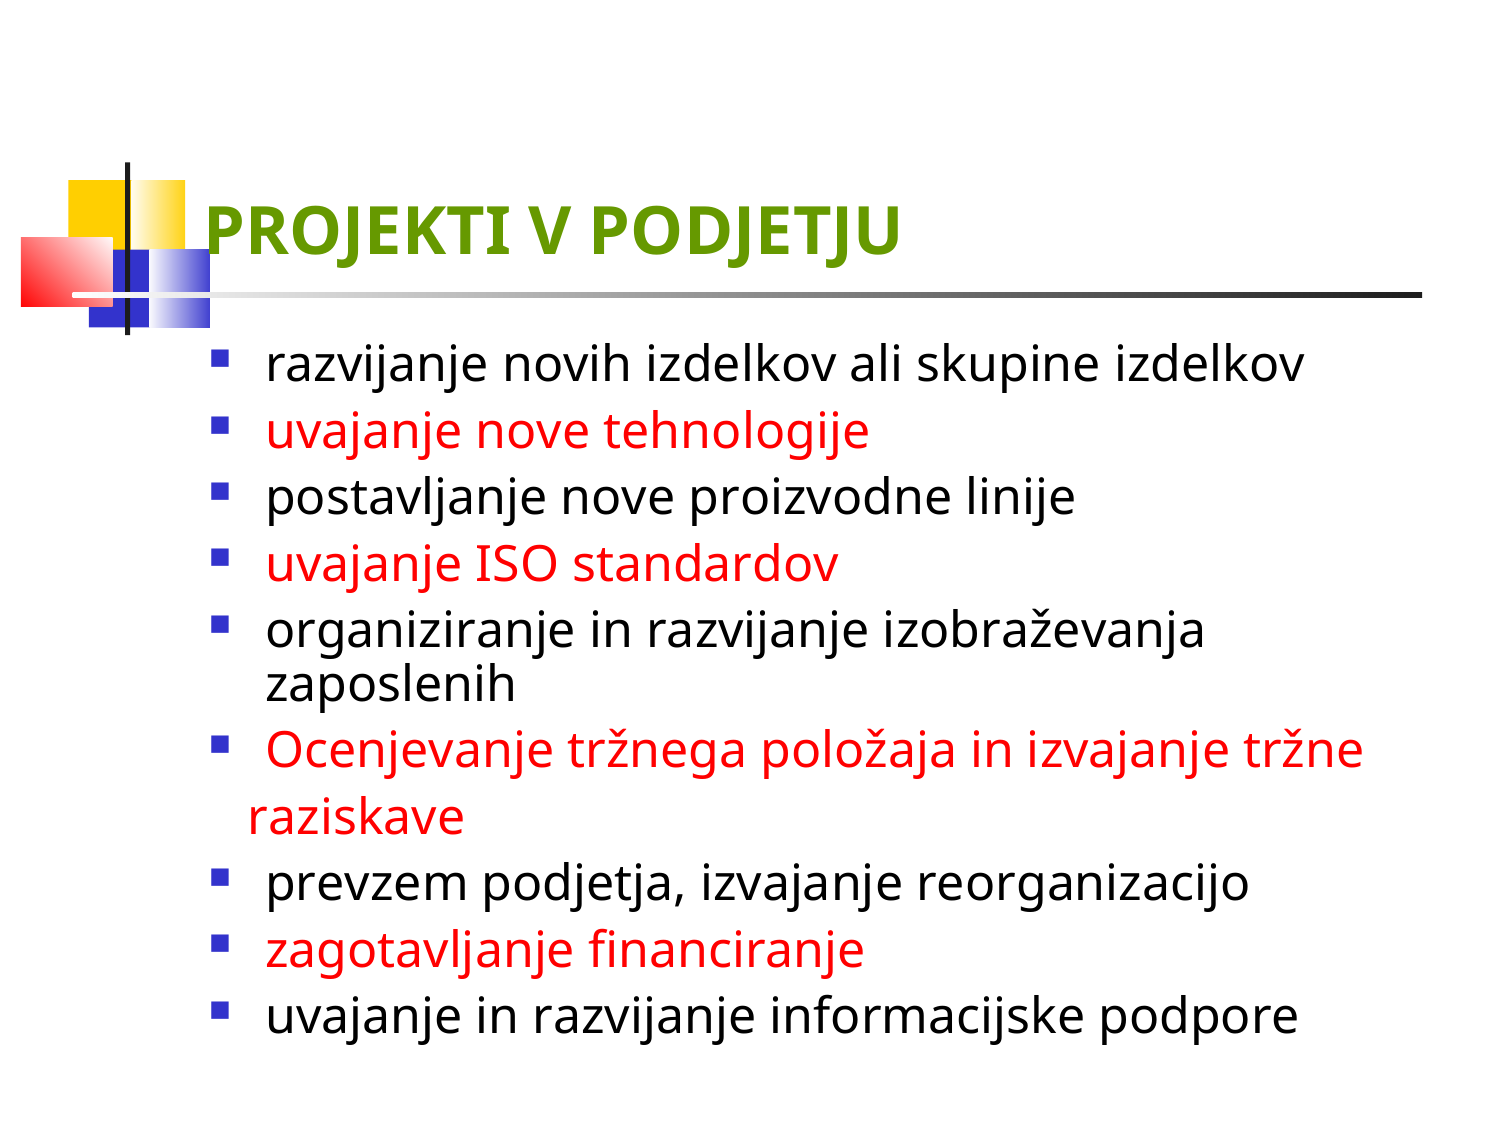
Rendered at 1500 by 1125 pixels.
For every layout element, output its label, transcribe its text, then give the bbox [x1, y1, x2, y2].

list razvijanje novih izdelkov ali skupine izdelkov uvajanje nove tehnologije postavljanje nove proizvodne linije uvajanje ISO standardov organiziranje in razvijanje izobraževanja zaposlenih Ocenjevanje tržnega položaja in izvajanje tržne raziskave prevzem podjetja, izvajanje reorganizacijo zagotavljanje financiranje uvajanje in razvijanje informacijske podpore [193, 331, 1469, 1007]
title PROJEKTI V PODJETJU [188, 35, 1468, 276]
